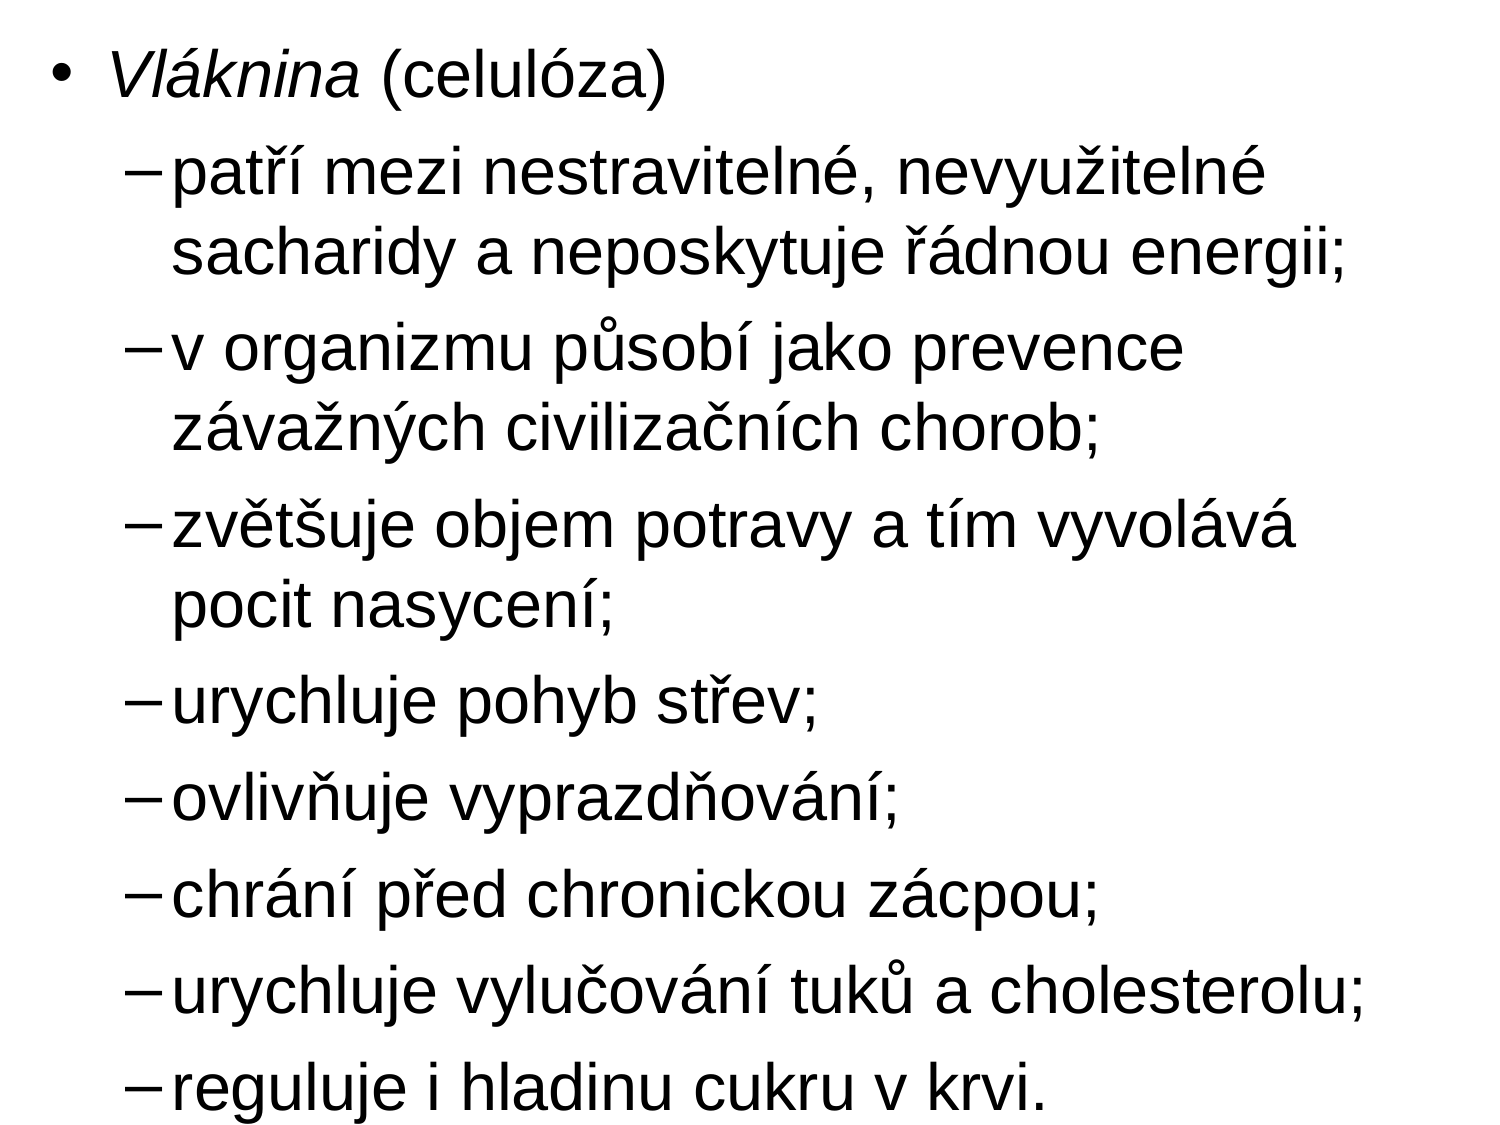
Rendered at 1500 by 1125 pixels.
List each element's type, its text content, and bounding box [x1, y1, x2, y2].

list Vláknina (celulóza) patří mezi nestravitelné, nevyužitelné sacharidy a neposkytuje řádnou energii; v organizmu působí jako prevence závažných civilizačních chorob; zvětšuje objem potravy a tím vyvolává pocit nasycení; urychluje pohyb střev; ovlivňuje vyprazdňování; chrání před chronickou zácpou; urychluje vylučování tuků a cholesterolu; reguluje i hladinu cukru v krvi. [35, 23, 1465, 1125]
